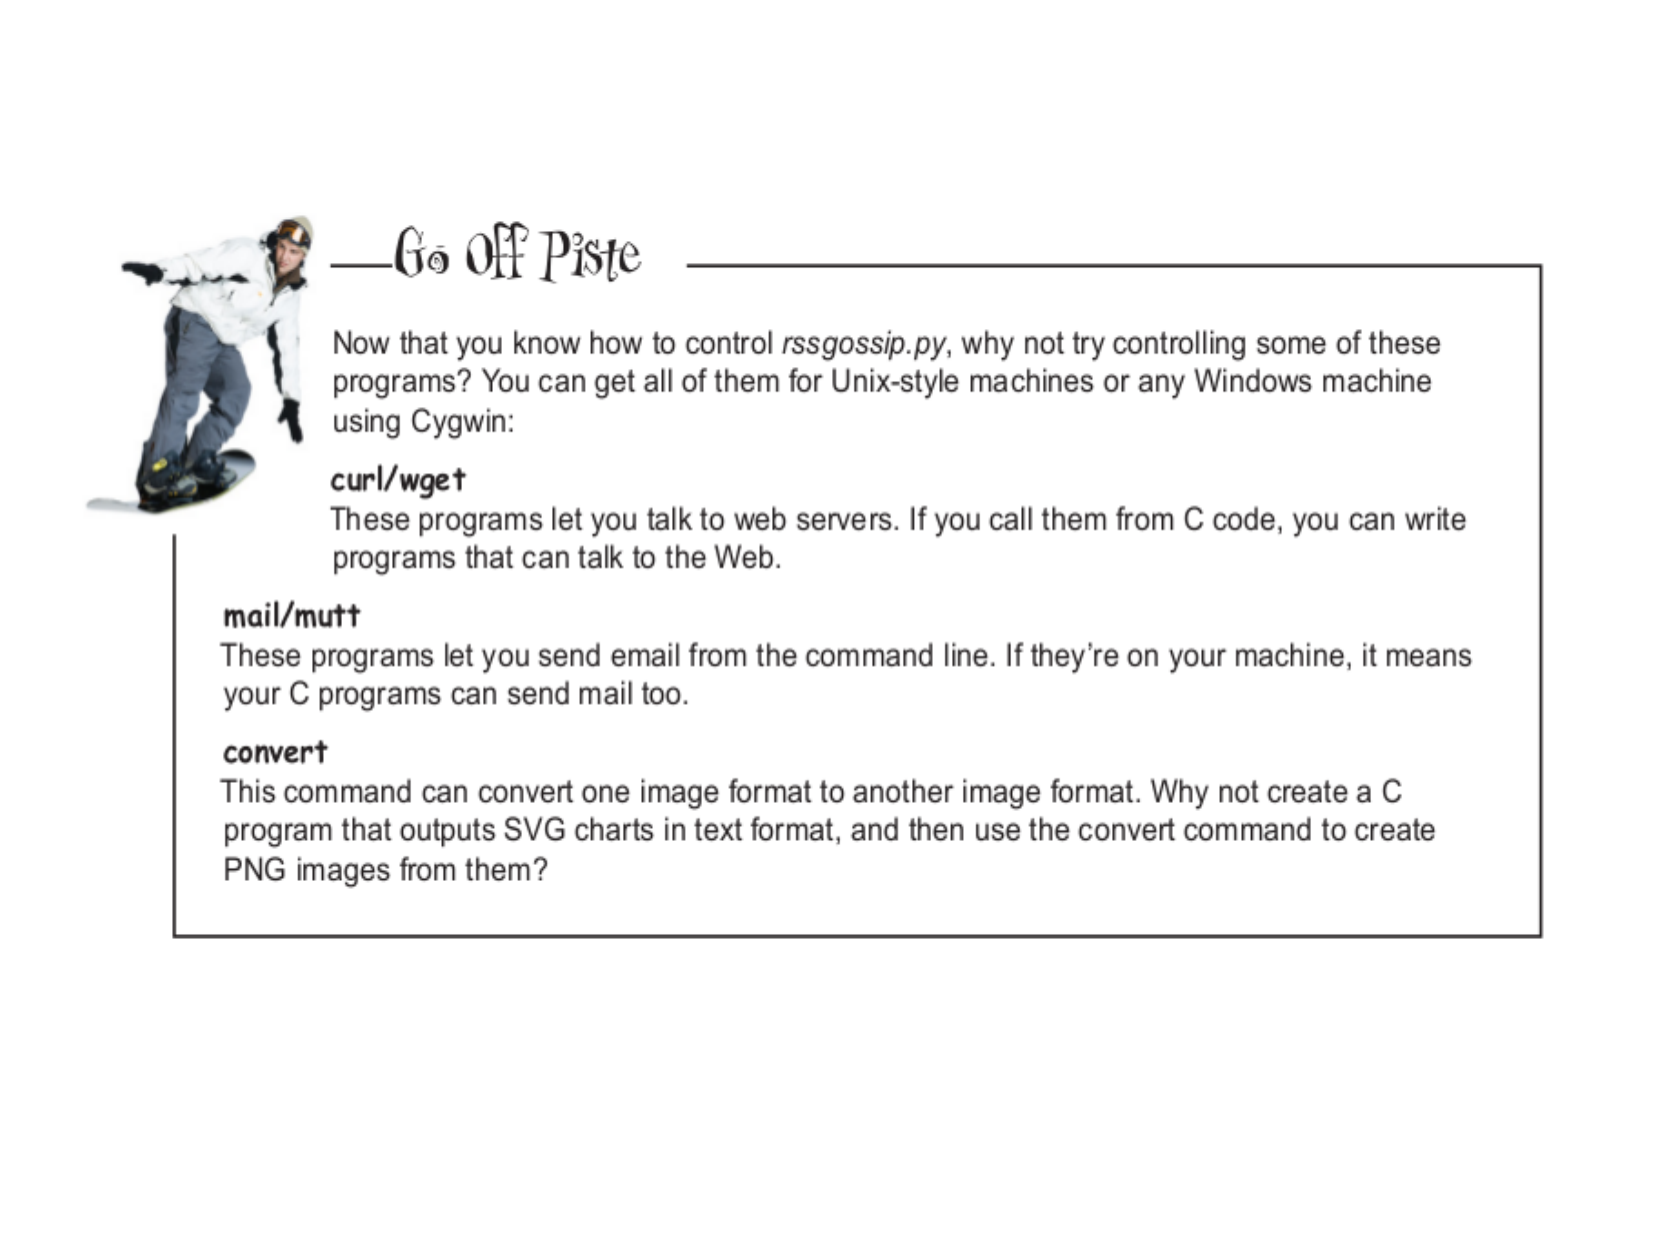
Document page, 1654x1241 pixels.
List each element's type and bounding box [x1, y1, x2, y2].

picture [82, 212, 1571, 957]
